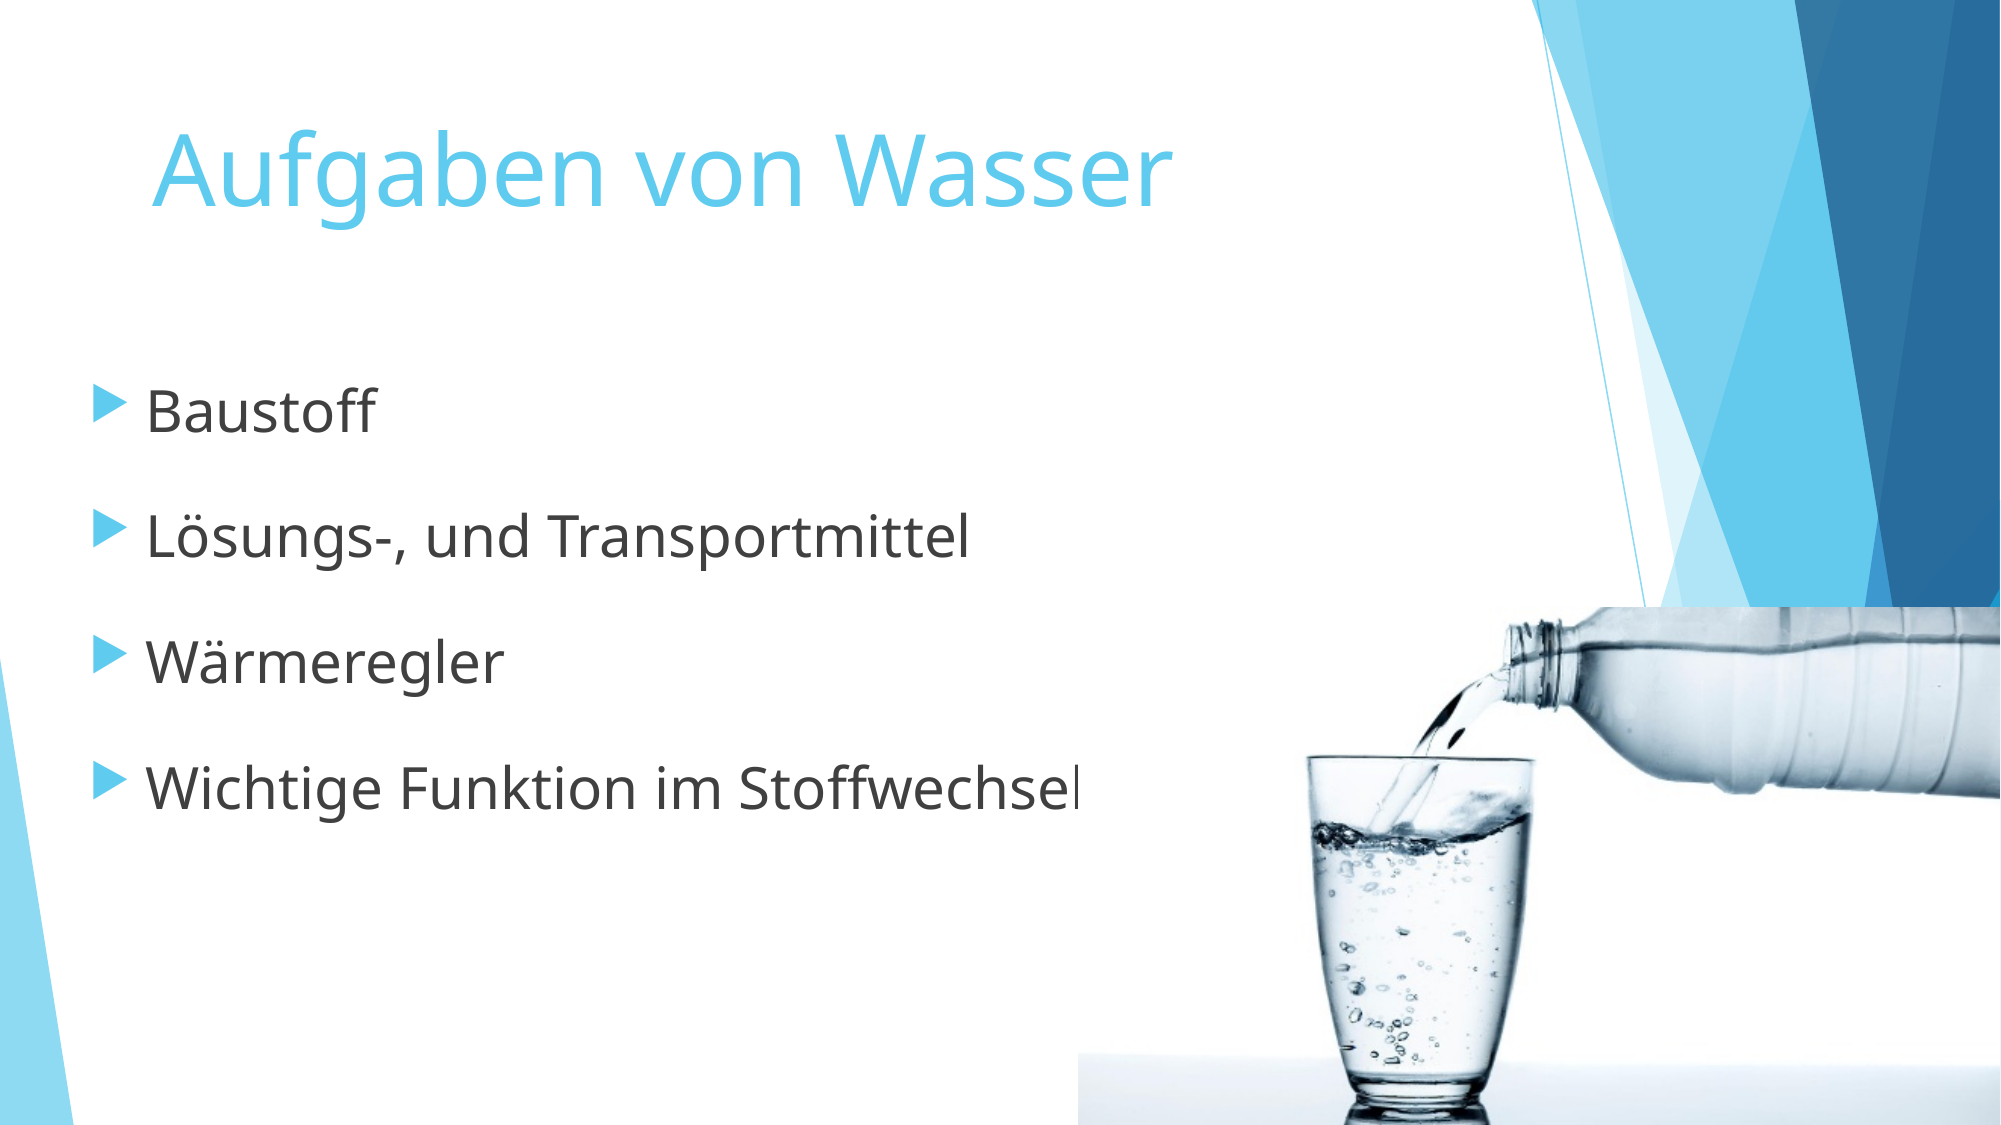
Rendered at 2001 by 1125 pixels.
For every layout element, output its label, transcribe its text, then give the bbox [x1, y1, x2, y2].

list Baustoff Lösungs-, und Transportmittel Wärmeregler Wichtige Funktion im Stoffwechsel [74, 331, 1800, 1046]
picture [1078, 607, 2000, 1125]
title Aufgaben von Wasser [137, 98, 1863, 316]
